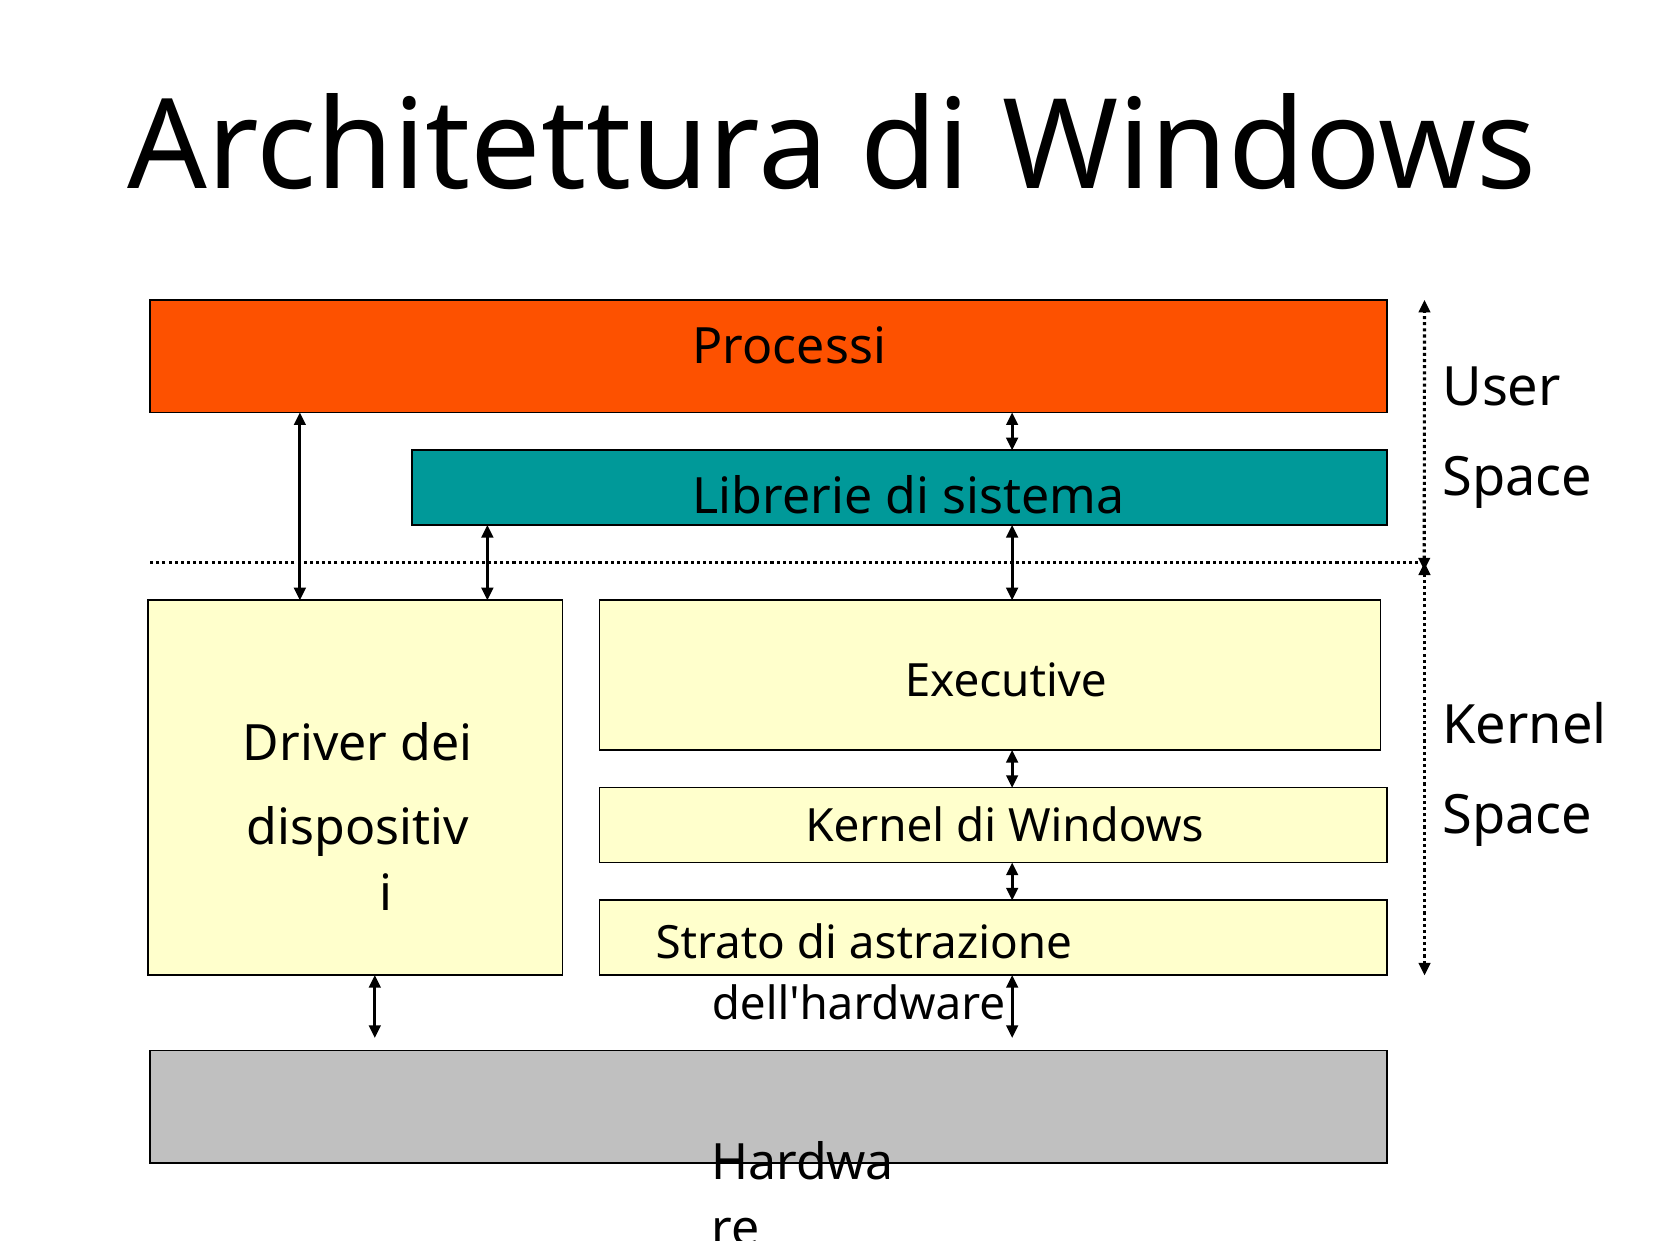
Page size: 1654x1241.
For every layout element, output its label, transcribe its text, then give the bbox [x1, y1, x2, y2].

text_box [1238, 787, 1387, 863]
text_box Kernel di Windows [712, 782, 1238, 938]
text_box Strato di astrazione dell'hardware [562, 899, 1388, 1037]
text_box [599, 600, 1381, 751]
text_box User Space [1349, 337, 1653, 515]
text_box Librerie di sistema [599, 450, 1169, 532]
text_box [149, 1050, 562, 1163]
text_box Executive [811, 637, 1163, 714]
text_box Hardware [562, 1050, 913, 1241]
text_box [913, 1050, 1388, 1163]
text_box Architettura di Windows [112, 47, 1522, 226]
text_box [412, 450, 599, 526]
text_box [147, 600, 563, 976]
text_box Kernel Space [1349, 675, 1653, 852]
text_box Processi [599, 300, 1013, 382]
text_box [1169, 450, 1387, 526]
text_box [149, 300, 1388, 413]
text_box [599, 787, 712, 863]
text_box Driver dei dispositivi [149, 696, 488, 929]
